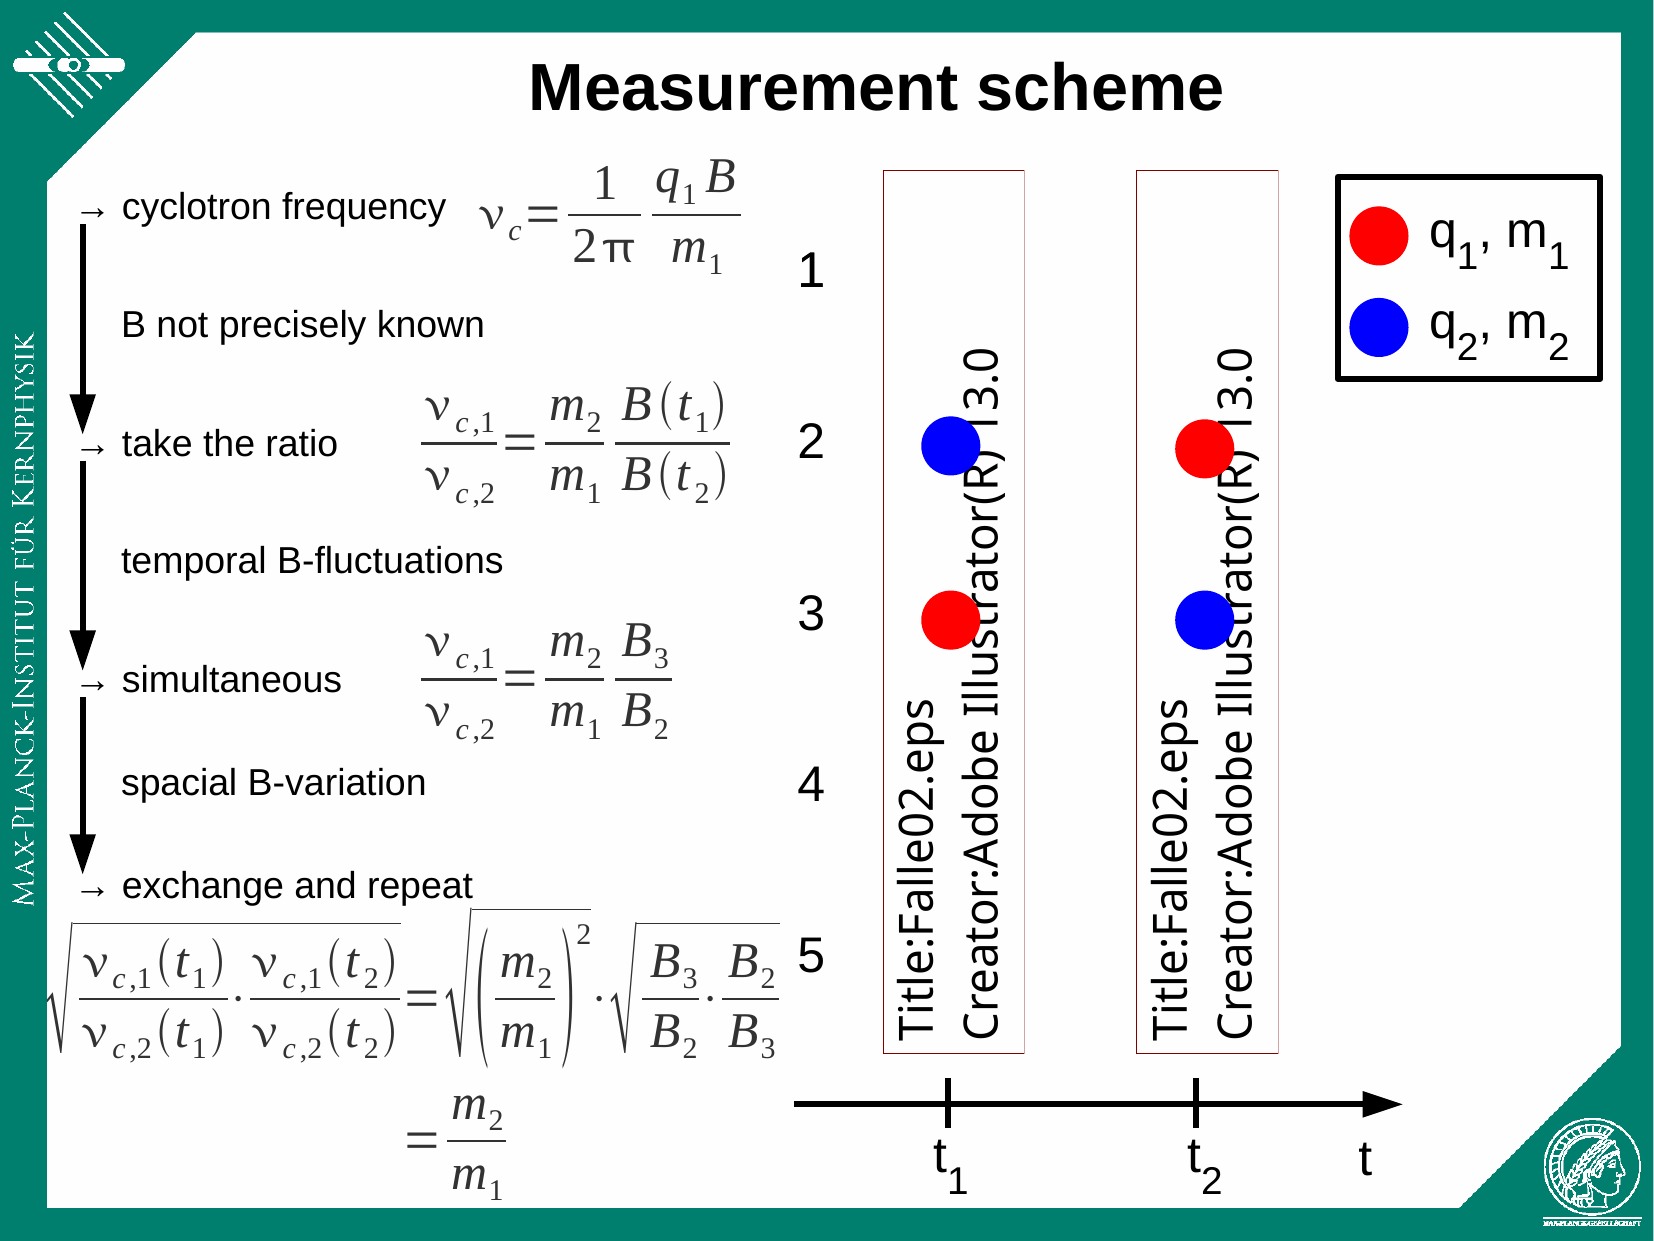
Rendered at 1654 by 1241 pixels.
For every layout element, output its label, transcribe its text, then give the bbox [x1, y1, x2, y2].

chart [38, 905, 788, 1208]
text_box → simultaneous [59, 650, 413, 708]
text_box B not precisely known [106, 296, 526, 354]
chart [413, 376, 739, 510]
chart [472, 148, 749, 282]
text_box 3 [782, 573, 848, 648]
text_box [1175, 590, 1235, 650]
chart [413, 612, 681, 746]
text_box [921, 590, 981, 650]
text_box 1 [782, 230, 848, 306]
text_box t1 [918, 1105, 990, 1211]
text_box spacial B-variation [106, 754, 526, 811]
text_box [921, 416, 981, 476]
text_box 2 [782, 401, 848, 477]
text_box → exchange and repeat [59, 857, 502, 905]
text_box Measurement scheme [194, 36, 1559, 132]
text_box 4 [782, 744, 848, 819]
text_box t [1343, 1122, 1415, 1194]
picture [0, 0, 1654, 1241]
text_box q1, m1 q2, m2 [1337, 176, 1601, 379]
text_box temporal B-fluctuations [106, 532, 526, 590]
text_box t2 [1172, 1105, 1244, 1211]
text_box [1175, 419, 1235, 479]
text_box → cyclotron frequency [59, 178, 472, 236]
text_box 5 [788, 915, 848, 991]
text_box → take the ratio [59, 414, 413, 472]
